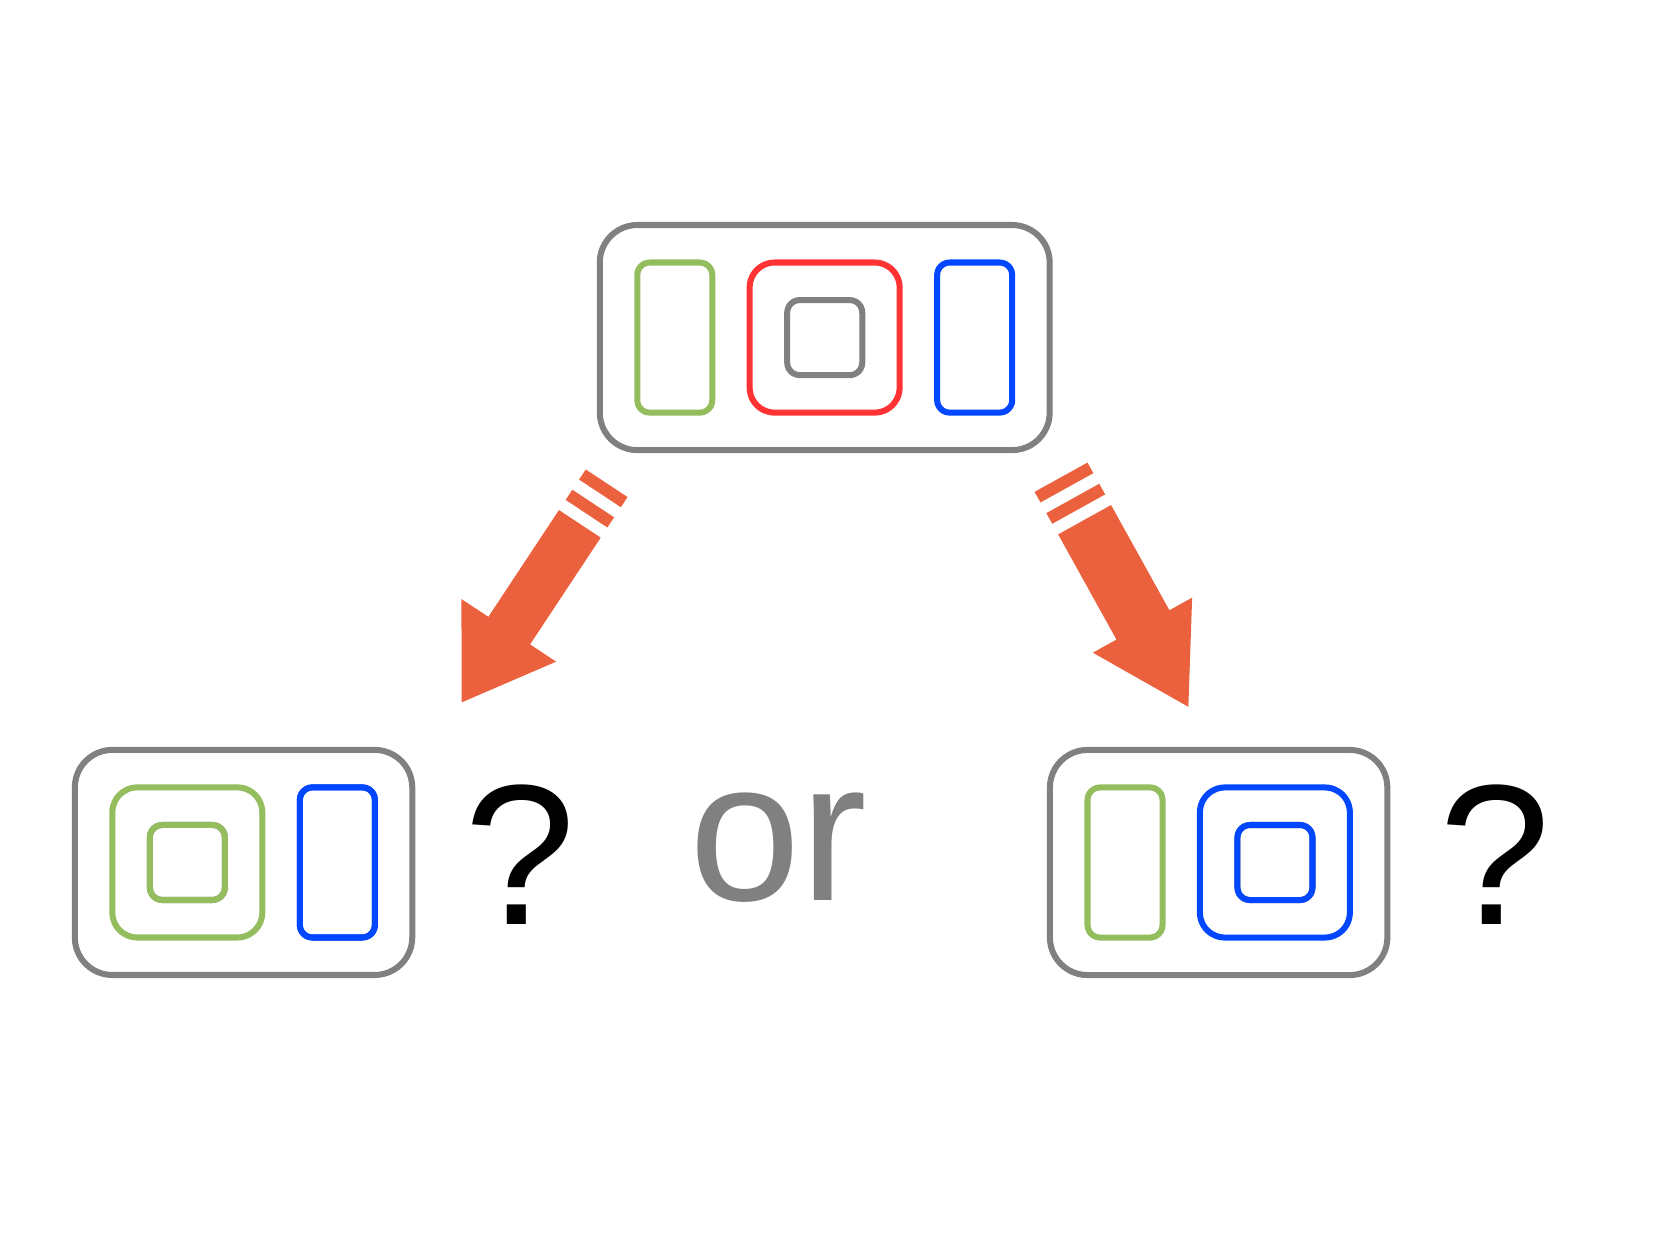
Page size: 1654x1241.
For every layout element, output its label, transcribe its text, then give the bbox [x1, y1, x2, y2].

text_box [461, 510, 601, 703]
text_box [1046, 483, 1106, 524]
text_box ? [1425, 736, 1576, 976]
text_box [579, 469, 628, 508]
text_box or [675, 712, 901, 951]
text_box ? [450, 736, 601, 976]
text_box [1058, 505, 1193, 707]
text_box [1034, 462, 1094, 503]
text_box [565, 489, 615, 528]
